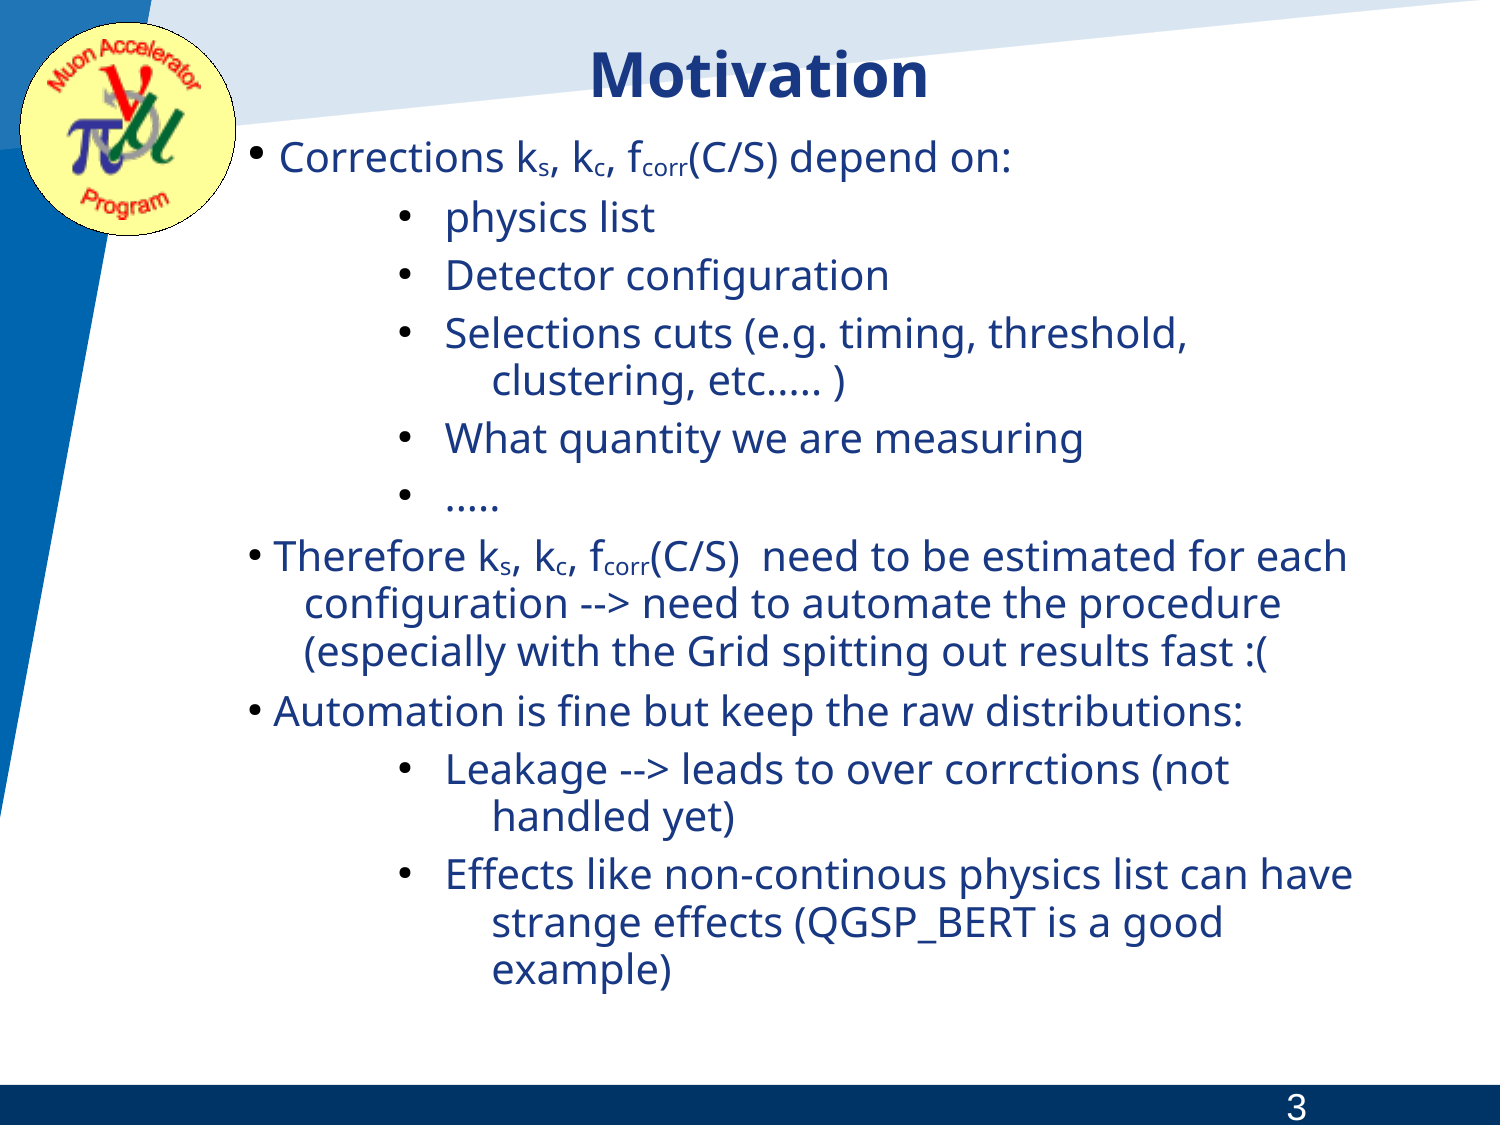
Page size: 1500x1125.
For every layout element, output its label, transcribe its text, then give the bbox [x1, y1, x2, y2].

picture [47, 39, 201, 220]
list Corrections ks, kc, fcorr(C/S) depend on: physics list Detector configuration Selections cuts (e.g. timing, threshold, clustering, etc..... ) What quantity we are measuring ..... Therefore ks, kc, fcorr(C/S) need to be estimated for each configuration --> need to automate the procedure (especially with the Grid spitting out results fast :( Automation is fine but keep the raw distributions: Leakage --> leads to over corrctions (not handled yet) Effects like non-continous physics list can have strange effects (QGSP_BERT is a good example) [232, 119, 1398, 1125]
title Motivation [167, 0, 1335, 163]
